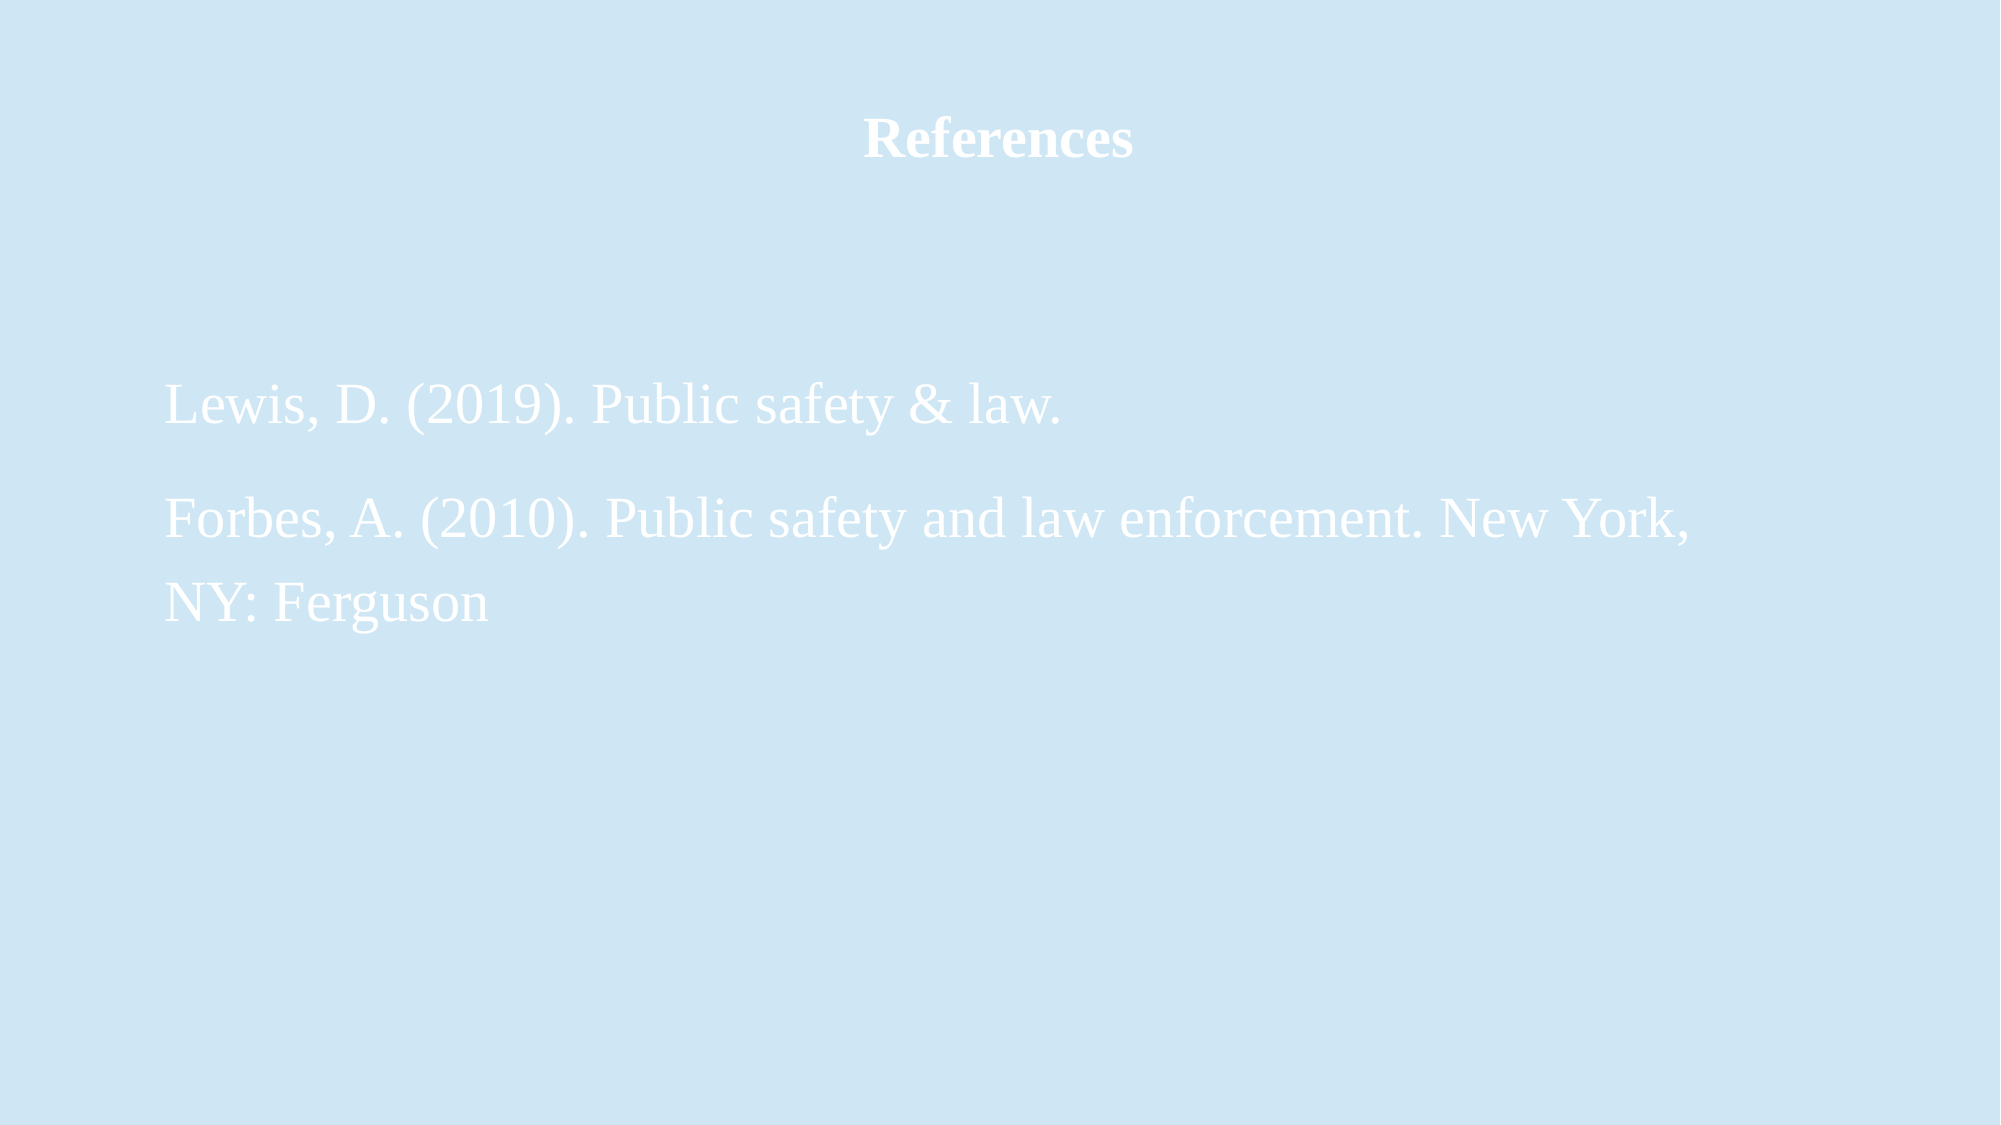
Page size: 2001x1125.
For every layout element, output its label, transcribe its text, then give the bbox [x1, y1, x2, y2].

list Lewis, D. (2019). Public safety & law. Forbes, A. (2010). Public safety and law enforcement. New York, NY: Ferguson [149, 343, 1849, 950]
title References [149, 99, 1849, 318]
